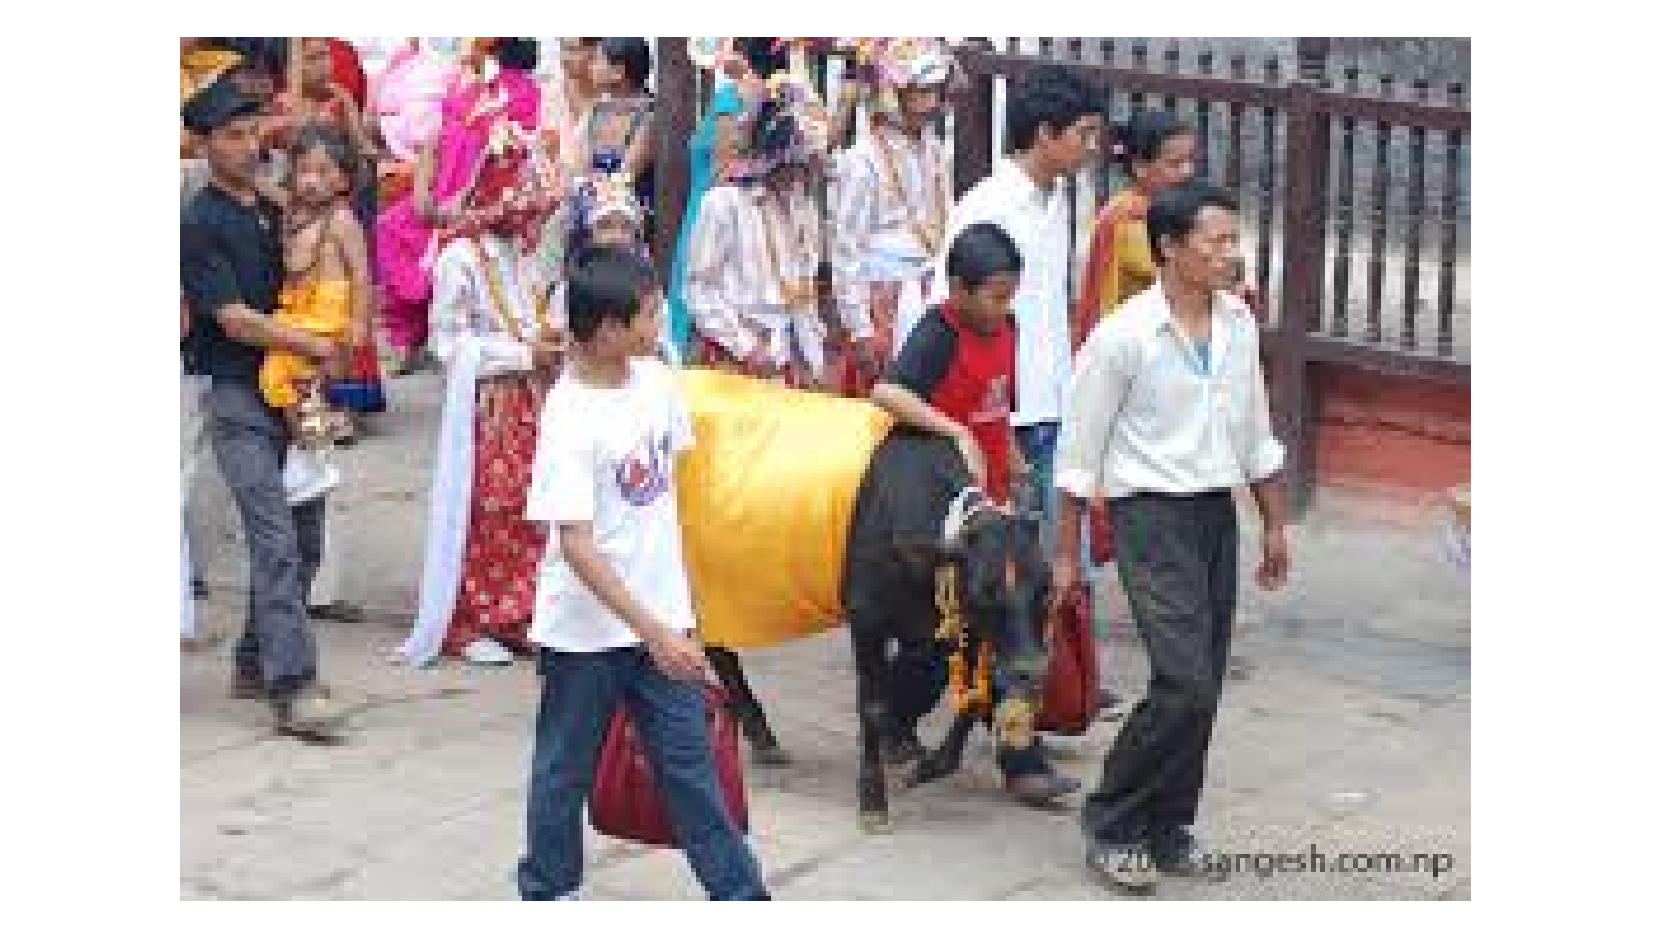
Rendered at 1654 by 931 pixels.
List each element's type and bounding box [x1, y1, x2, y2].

picture [180, 37, 1471, 901]
